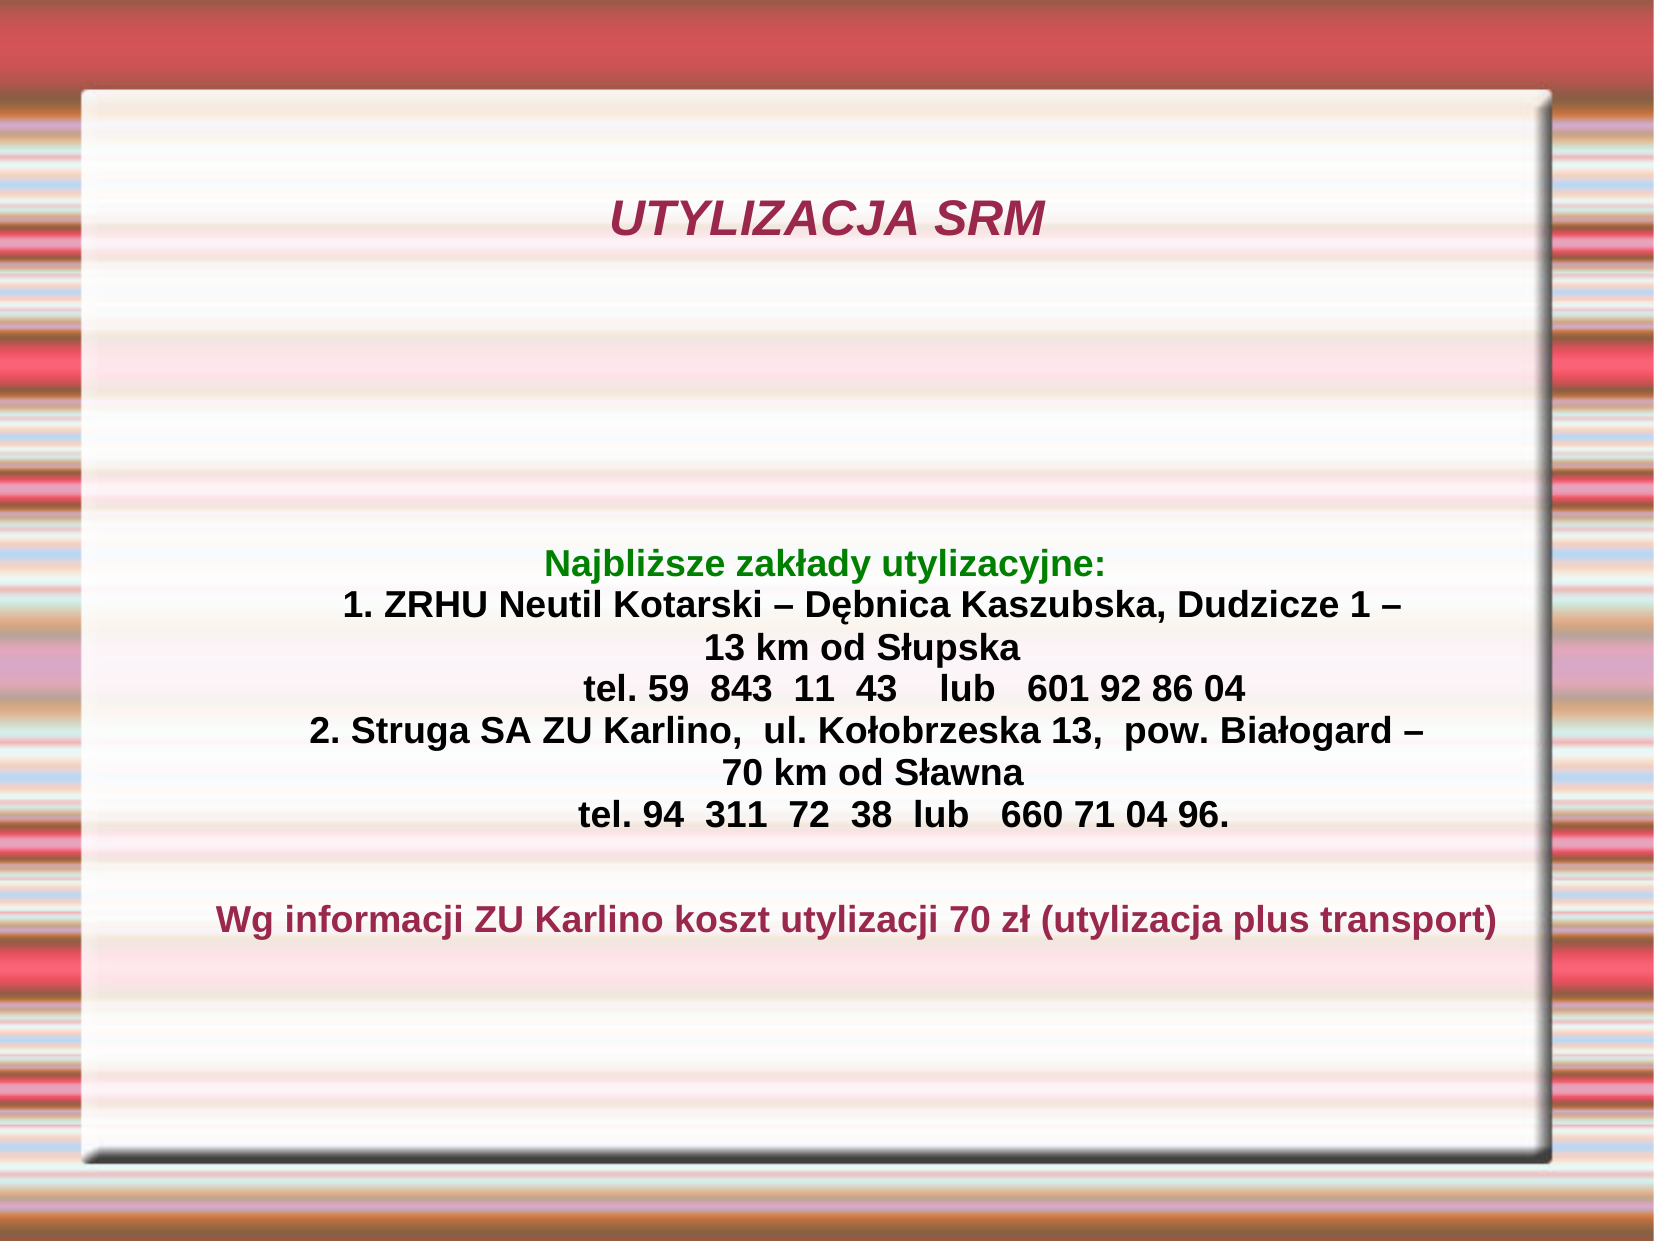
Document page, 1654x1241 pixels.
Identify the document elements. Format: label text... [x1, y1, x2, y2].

title UTYLIZACJA SRM [121, 114, 1534, 322]
picture [0, 0, 1654, 1241]
subtitle Najbliższe zakłady utylizacyjne: 1. ZRHU Neutil Kotarski – Dębnica Kaszubska, Dudzicze 1 – 13 km od Słupska tel. 59 843 11 43 lub 601 92 86 04 2. Struga SA ZU Karlino, ul. Kołobrzeska 13, pow. Białogard – 70 km od Sławna tel. 94 311 72 38 lub 660 71 04 96. Wg informacji ZU Karlino koszt utylizacji 70 zł (utylizacja plus transport) [134, 350, 1516, 1133]
